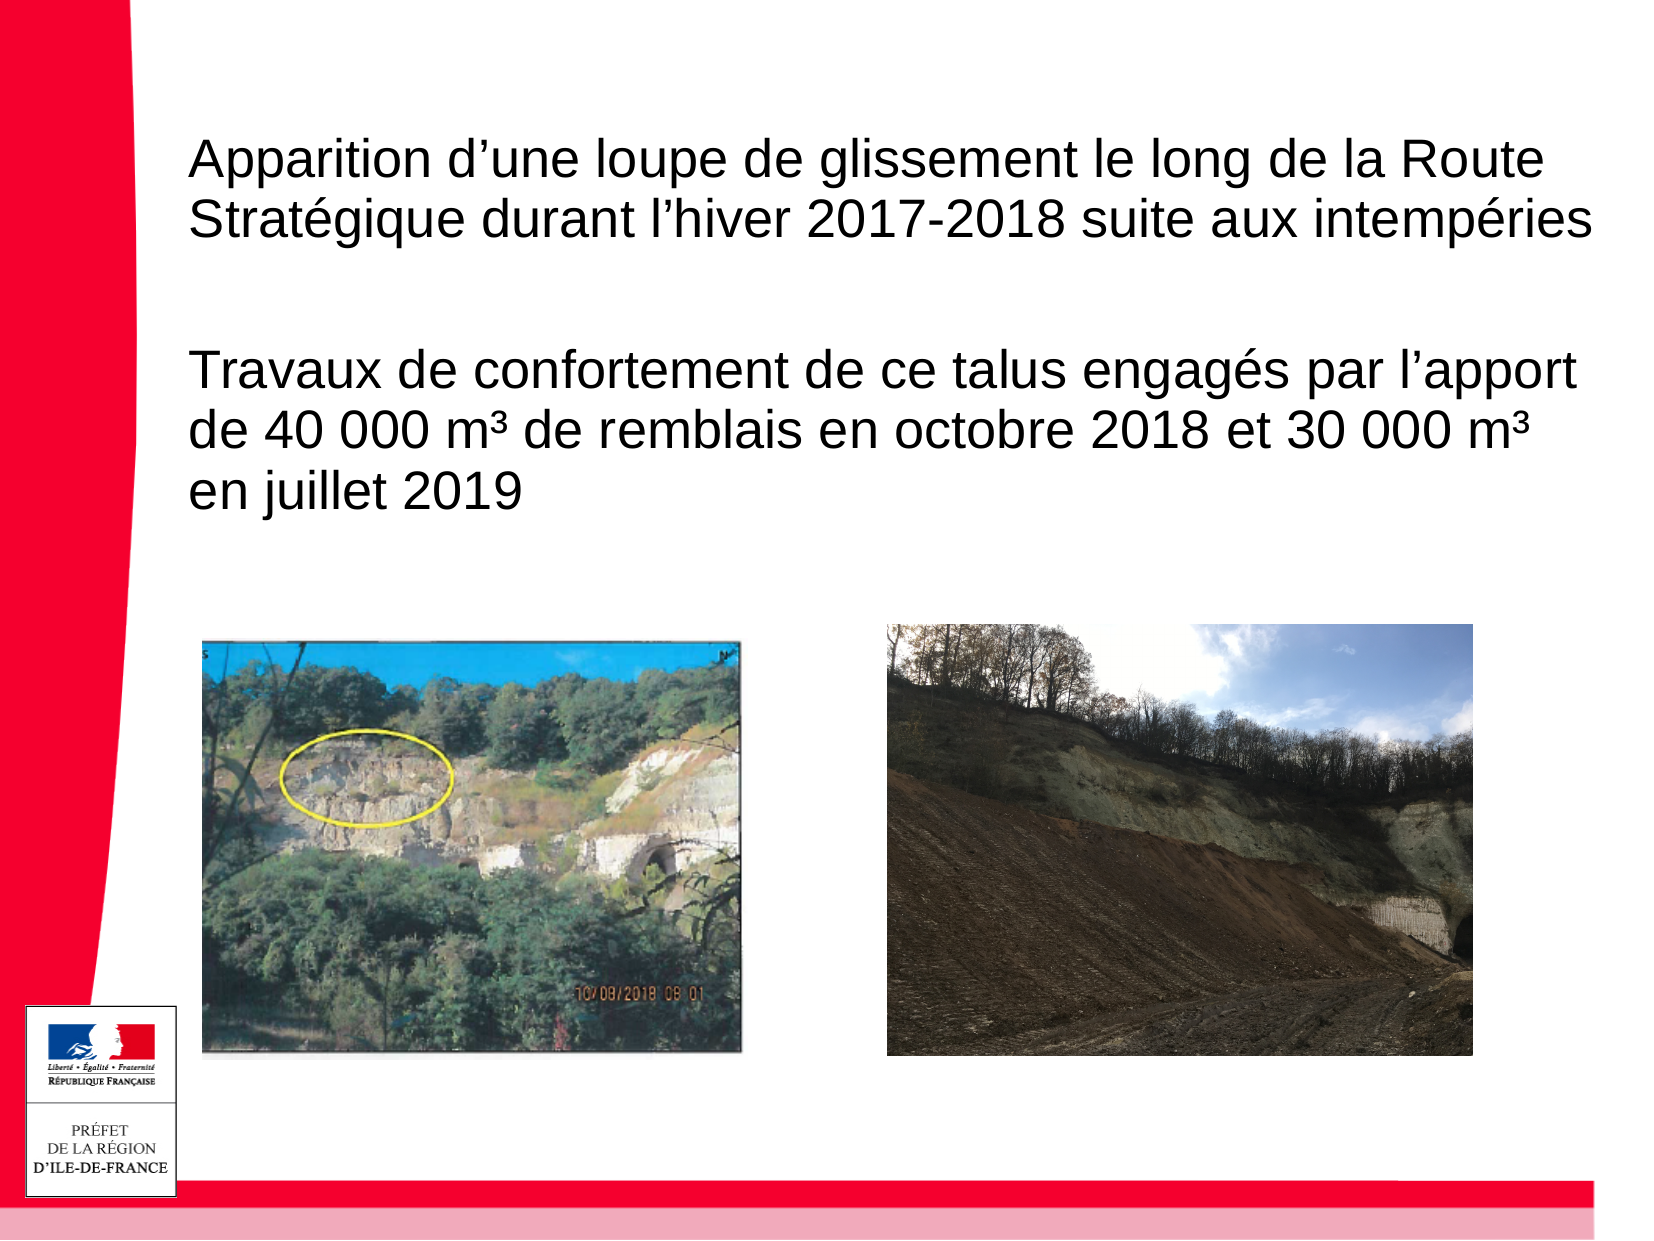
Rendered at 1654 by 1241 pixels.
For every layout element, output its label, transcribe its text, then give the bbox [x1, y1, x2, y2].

list Apparition d’une loupe de glissement le long de la Route Stratégique durant l’hiver 2017-2018 suite aux intempéries Travaux de confortement de ce talus engagés par l’apport de 40 000 m³ de remblais en octobre 2018 et 30 000 m³ en juillet 2019 [188, 128, 1597, 1065]
picture [0, 0, 1653, 1240]
